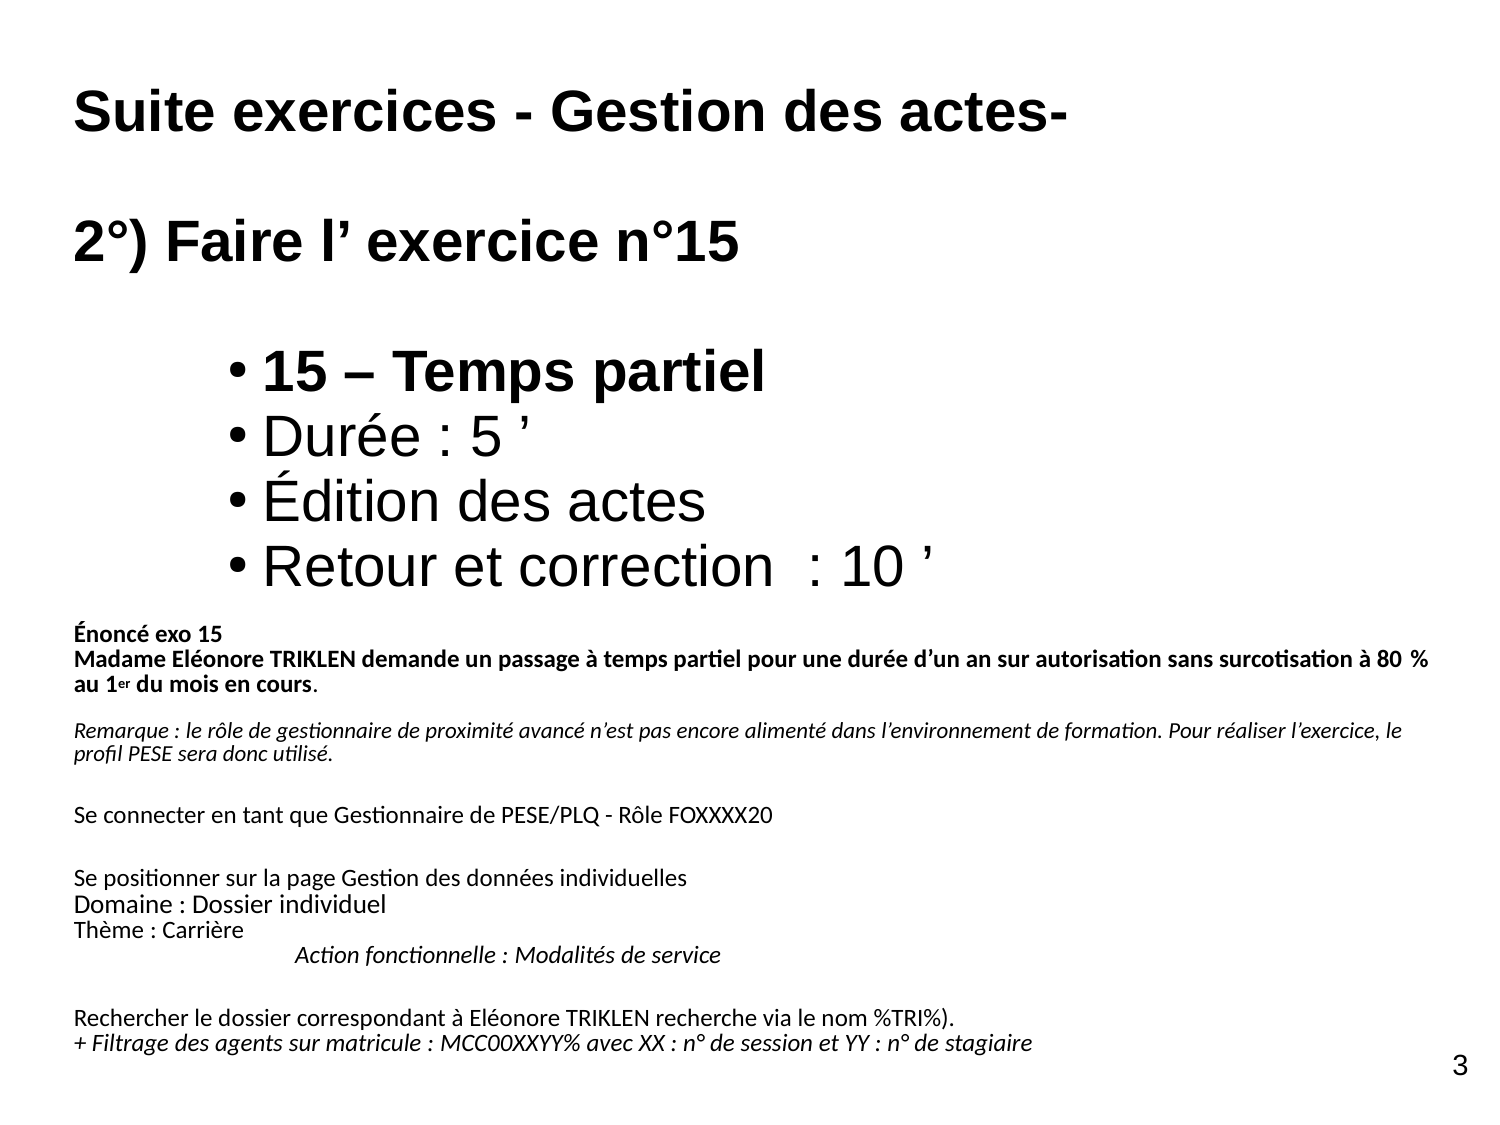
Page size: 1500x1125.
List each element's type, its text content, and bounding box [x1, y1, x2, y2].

text_box Suite exercices - Gestion des actes- 2°) Faire l’ exercice n°15 15 – Temps partiel Durée : 5 ’ Édition des actes Retour et correction : 10 ’ Énoncé exo 15 Madame Eléonore TRIKLEN demande un passage à temps partiel pour une durée d’un an sur autorisation sans surcotisation à 80 % au 1er du mois en cours. Remarque : le rôle de gestionnaire de proximité avancé n’est pas encore alimenté dans l’environnement de formation. Pour réaliser l’exercice, le profil PESE sera donc utilisé. Se connecter en tant que Gestionnaire de PESE/PLQ - Rôle FOXXXX20 Se positionner sur la page Gestion des données individuelles Domaine : Dossier individuel Thème : Carrière Action fonctionnelle : Modalités de service Rechercher le dossier correspondant à Eléonore TRIKLEN recherche via le nom %TRI%). + Filtrage des agents sur matricule : MCC00XXYY% avec XX : n° de session et YY : n° de stagiaire [59, 70, 1453, 1125]
